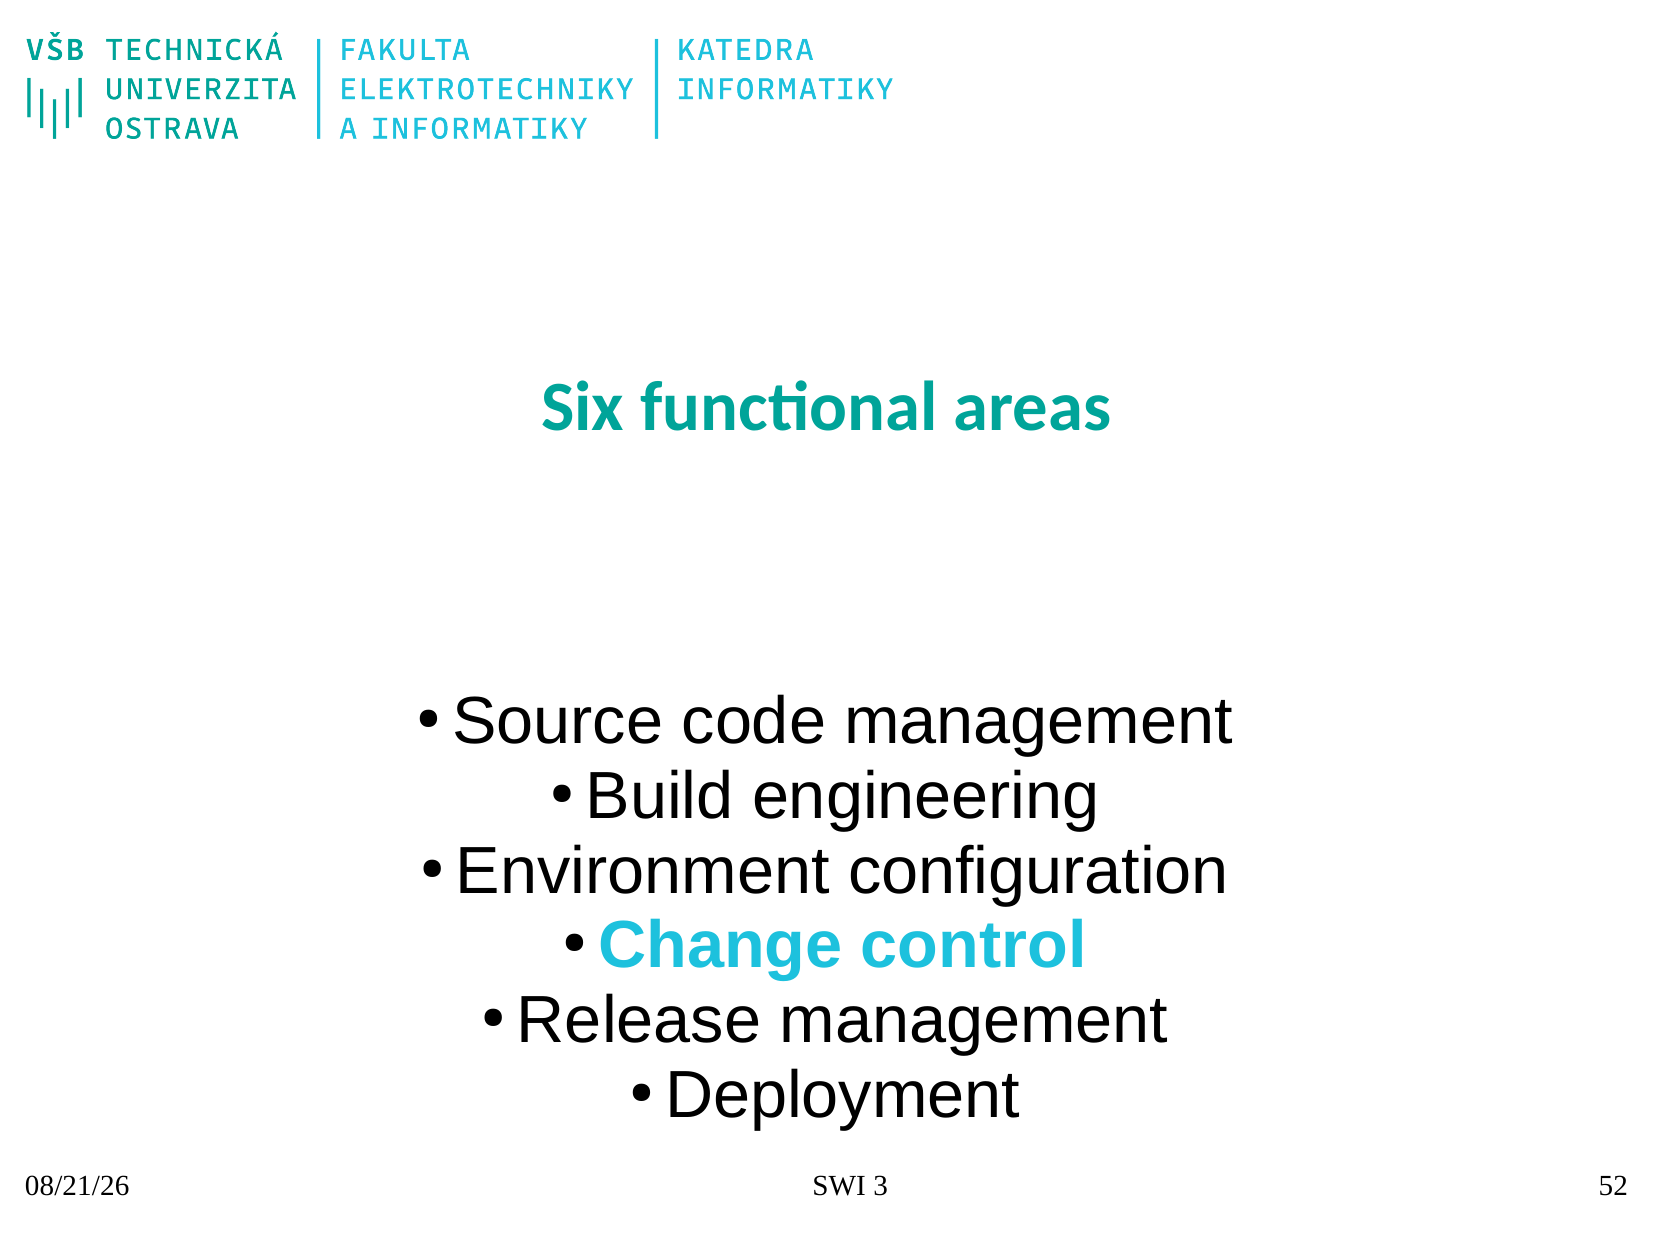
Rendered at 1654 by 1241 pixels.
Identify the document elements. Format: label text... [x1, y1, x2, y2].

title Six functional areas [24, 184, 1629, 642]
picture [26, 31, 893, 139]
subtitle Source code management Build engineering Environment configuration Change control Release management Deployment [30, 660, 1621, 1156]
